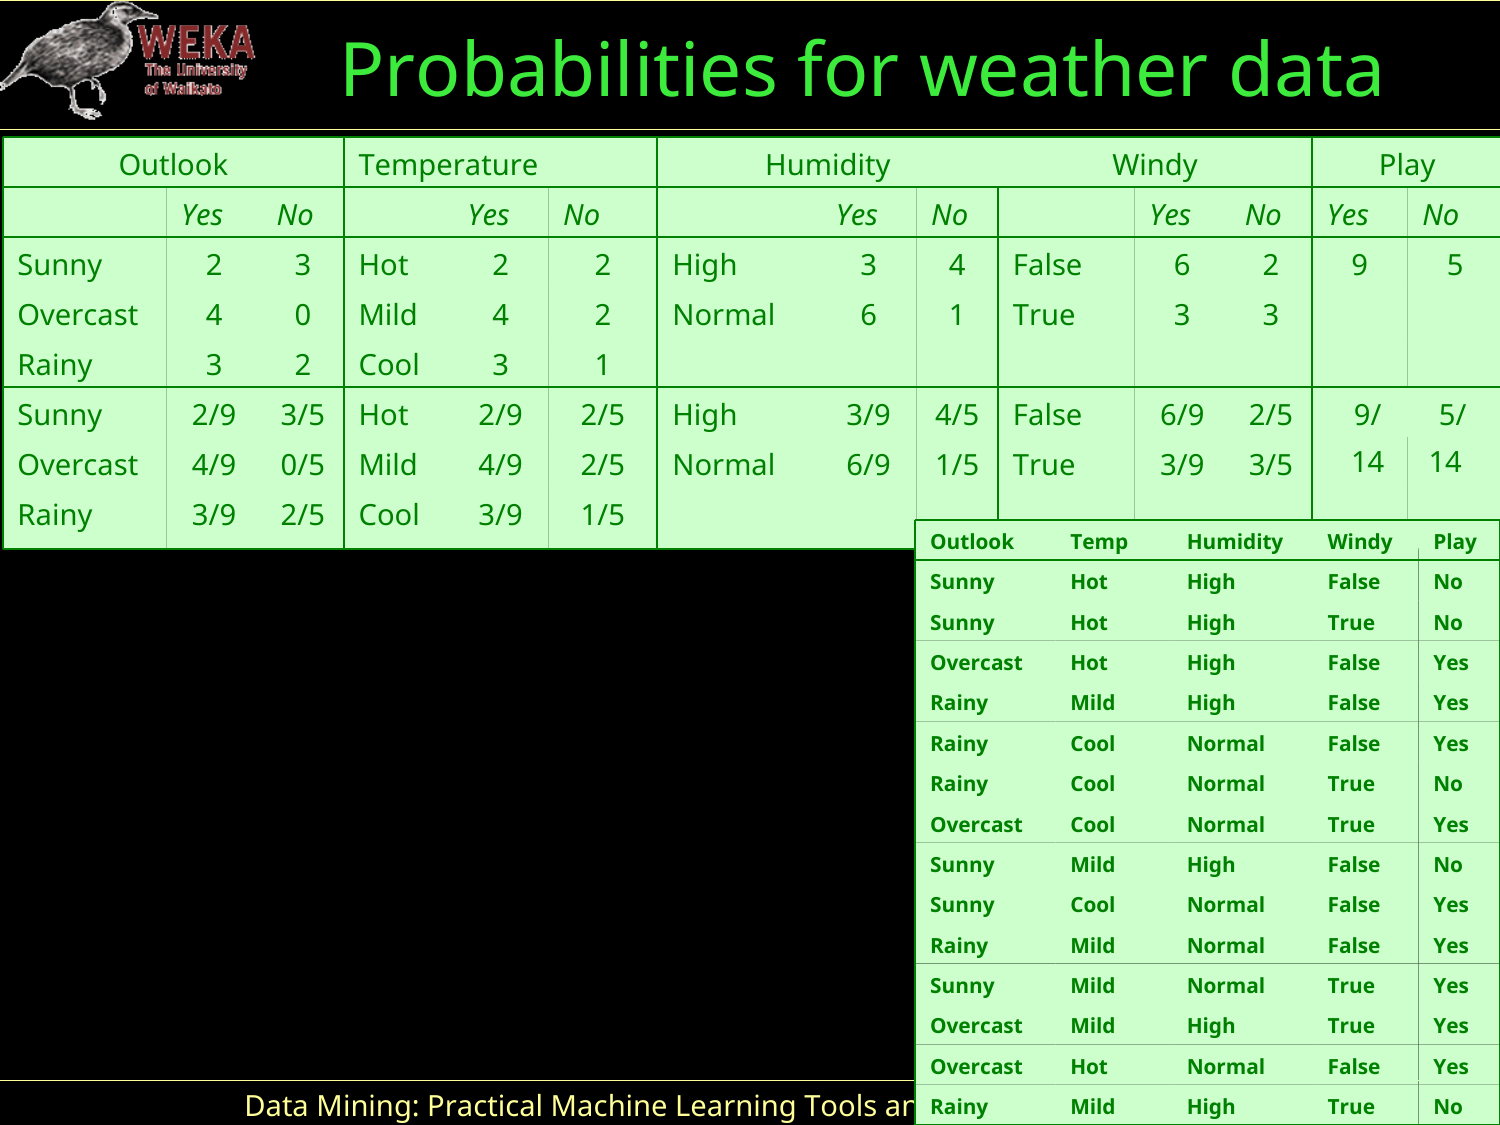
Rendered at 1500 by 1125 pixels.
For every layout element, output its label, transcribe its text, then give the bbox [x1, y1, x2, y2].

text_box No [1231, 188, 1311, 236]
text_box Normal [1173, 803, 1313, 843]
text_box Cool [345, 487, 453, 548]
text_box Overcast [916, 1045, 1056, 1085]
text_box 1 [917, 287, 997, 337]
text_box [999, 487, 1311, 519]
text_box No [1419, 762, 1499, 803]
text_box Hot [1056, 1045, 1173, 1085]
text_box Sunny [4, 388, 167, 437]
text_box False [1313, 883, 1419, 924]
text_box Mild [1056, 1004, 1173, 1045]
text_box 1/5 [549, 487, 656, 548]
text_box High [1173, 1085, 1313, 1124]
text_box 2 [549, 287, 656, 337]
text_box 3/9 [167, 487, 262, 548]
text_box False [1313, 682, 1419, 722]
text_box 2/5 [1231, 388, 1311, 437]
text_box Normal [1173, 883, 1313, 924]
text_box 6/9 [822, 437, 917, 487]
text_box Hot [345, 388, 453, 437]
text_box Normal [1173, 722, 1313, 762]
text_box False [1313, 722, 1419, 762]
text_box Cool [1056, 803, 1173, 843]
text_box 4/9 [167, 437, 262, 487]
text_box Normal [658, 287, 822, 337]
text_box High [658, 238, 822, 287]
text_box [1313, 287, 1500, 386]
text_box Overcast [916, 1004, 1056, 1045]
text_box Rainy [916, 722, 1056, 762]
text_box 0 [262, 287, 343, 337]
text_box 4/5 [917, 388, 997, 437]
text_box Yes [167, 188, 262, 236]
text_box Yes [1419, 641, 1499, 682]
text_box 3 [1231, 287, 1311, 337]
text_box Temperature [345, 138, 656, 186]
text_box 6 [1135, 238, 1231, 287]
text_box 3 [453, 337, 549, 386]
text_box False [1313, 843, 1419, 883]
text_box Overcast [916, 641, 1056, 682]
text_box Play [1419, 521, 1499, 559]
text_box [1313, 437, 1500, 519]
text_box True [1313, 601, 1419, 641]
text_box Temp [1056, 521, 1173, 559]
text_box Windy [1313, 521, 1419, 559]
text_box Mild [1056, 1085, 1173, 1124]
text_box Normal [1173, 964, 1313, 1004]
text_box 2 [167, 238, 262, 287]
text_box 2 [1231, 238, 1311, 287]
text_box 3/5 [262, 388, 343, 437]
text_box 9 [1313, 238, 1408, 287]
text_box False [1313, 1045, 1419, 1085]
text_box 4 [453, 287, 549, 337]
text_box 2/9 [453, 388, 549, 437]
text_box Yes [1419, 883, 1499, 924]
text_box No [1419, 601, 1499, 641]
text_box Outlook [916, 521, 1056, 559]
text_box 2 [453, 238, 549, 287]
text_box Mild [1056, 843, 1173, 883]
text_box Rainy [916, 924, 1056, 964]
text_box Mild [1056, 682, 1173, 722]
text_box High [1173, 561, 1313, 601]
text_box High [1173, 682, 1313, 722]
text_box Yes [1419, 924, 1499, 964]
text_box 5 [1408, 238, 1500, 287]
text_box Mild [345, 437, 453, 487]
text_box [658, 188, 822, 236]
text_box Rainy [916, 762, 1056, 803]
text_box 3/5 [1231, 437, 1311, 487]
text_box No [262, 188, 343, 236]
text_box Mild [345, 287, 453, 337]
text_box False [1313, 561, 1419, 601]
text_box Cool [1056, 762, 1173, 803]
text_box Overcast [4, 287, 167, 337]
text_box True [1313, 1004, 1419, 1045]
text_box [999, 188, 1135, 236]
text_box [658, 487, 997, 548]
text_box Yes [1419, 1045, 1499, 1085]
text_box Rainy [4, 487, 167, 548]
text_box 0/5 [262, 437, 343, 487]
text_box High [1173, 843, 1313, 883]
text_box True [999, 437, 1135, 487]
text_box Yes [1419, 1004, 1499, 1045]
text_box Rainy [4, 337, 167, 386]
text_box 2/9 [167, 388, 262, 437]
text_box 2/5 [262, 487, 343, 548]
text_box High [658, 388, 822, 437]
text_box No [1419, 843, 1499, 883]
text_box [4, 188, 167, 236]
text_box Overcast [916, 803, 1056, 843]
text_box True [999, 287, 1135, 337]
text_box True [1313, 1085, 1419, 1124]
text_box Humidity [1173, 521, 1313, 559]
text_box Humidity [658, 138, 999, 186]
text_box Yes [822, 188, 917, 236]
text_box Yes [1419, 964, 1499, 1004]
text_box 6 [822, 287, 917, 337]
text_box Hot [345, 238, 453, 287]
text_box 3/9 [1135, 437, 1231, 487]
text_box No [549, 188, 656, 236]
text_box Hot [1056, 561, 1173, 601]
text_box Yes [453, 188, 549, 236]
text_box [999, 337, 1311, 386]
text_box High [1173, 1004, 1313, 1045]
text_box Outlook [4, 138, 343, 186]
text_box High [1173, 601, 1313, 641]
text_box Overcast [4, 437, 167, 487]
text_box Normal [1173, 762, 1313, 803]
text_box Sunny [916, 561, 1056, 601]
text_box Sunny [916, 843, 1056, 883]
text_box Windy [999, 138, 1311, 186]
text_box 6/9 [1135, 388, 1231, 437]
text_box Cool [1056, 722, 1173, 762]
text_box 9/ 14 [1313, 388, 1424, 437]
text_box [658, 337, 997, 386]
text_box False [999, 238, 1135, 287]
text_box 2/5 [549, 388, 656, 437]
text_box Hot [1056, 641, 1173, 682]
text_box Rainy [916, 1085, 1056, 1124]
text_box Normal [658, 437, 822, 487]
text_box Mild [1056, 924, 1173, 964]
text_box True [1313, 762, 1419, 803]
text_box Yes [1419, 803, 1499, 843]
text_box 3 [822, 238, 917, 287]
text_box 2 [262, 337, 343, 386]
text_box True [1313, 964, 1419, 1004]
text_box Yes [1419, 682, 1499, 722]
text_box 4 [917, 238, 997, 287]
text_box Mild [1056, 964, 1173, 1004]
text_box Yes [1419, 722, 1499, 762]
text_box [345, 188, 453, 236]
text_box Sunny [916, 964, 1056, 1004]
text_box Play [1313, 138, 1500, 186]
text_box True [1313, 803, 1419, 843]
text_box 5/ 14 [1424, 388, 1500, 437]
text_box Sunny [4, 238, 167, 287]
text_box Rainy [916, 682, 1056, 722]
text_box Hot [1056, 601, 1173, 641]
text_box 2 [549, 238, 656, 287]
text_box False [999, 388, 1135, 437]
text_box 3/9 [453, 487, 549, 548]
text_box 3 [167, 337, 262, 386]
text_box 3/9 [822, 388, 917, 437]
text_box Normal [1173, 924, 1313, 964]
text_box High [1173, 641, 1313, 682]
text_box 4/9 [453, 437, 549, 487]
text_box 1/5 [917, 437, 997, 487]
text_box Cool [1056, 883, 1173, 924]
text_box Cool [345, 337, 453, 386]
picture [0, 1, 266, 129]
text_box Yes [1135, 188, 1231, 236]
text_box Sunny [916, 601, 1056, 641]
text_box No [917, 188, 997, 236]
title Probabilities for weather data [324, 0, 1500, 136]
text_box No [1419, 561, 1499, 601]
text_box No [1419, 1085, 1499, 1124]
text_box False [1313, 924, 1419, 964]
text_box Normal [1173, 1045, 1313, 1085]
text_box 3 [262, 238, 343, 287]
text_box 2/5 [549, 437, 656, 487]
text_box Yes [1313, 188, 1408, 236]
text_box 4 [167, 287, 262, 337]
text_box False [1313, 641, 1419, 682]
text_box No [1408, 188, 1500, 236]
text_box Sunny [916, 883, 1056, 924]
text_box 3 [1135, 287, 1231, 337]
text_box 1 [549, 337, 656, 386]
